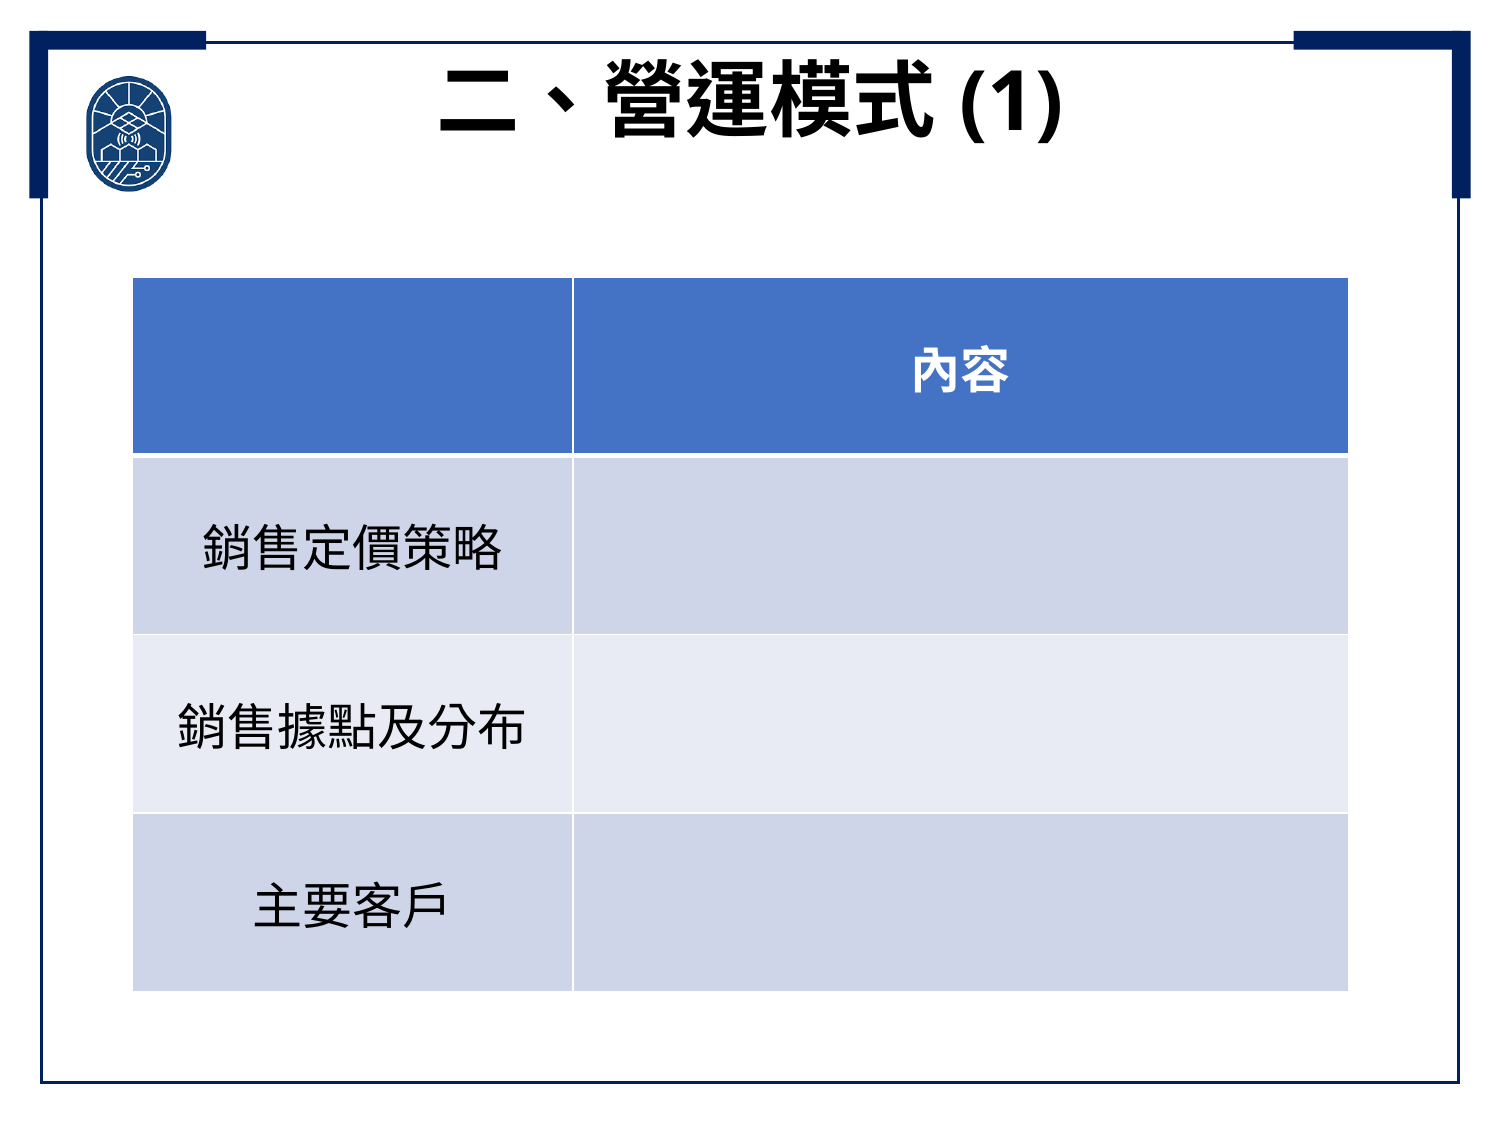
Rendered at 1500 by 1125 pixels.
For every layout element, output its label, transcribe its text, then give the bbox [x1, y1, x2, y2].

picture [50, 55, 207, 212]
table_cell 主要客戶 [133, 814, 572, 991]
table_cell 銷售定價策略 [133, 458, 572, 634]
table_cell [574, 814, 1348, 991]
table_cell 銷售據點及分布 [133, 635, 572, 812]
table_header 內容 [574, 278, 1348, 453]
table_cell [574, 635, 1348, 812]
text_box 二、營運模式(1) [74, 19, 1425, 171]
table_header [133, 278, 572, 453]
table_cell [574, 458, 1348, 634]
